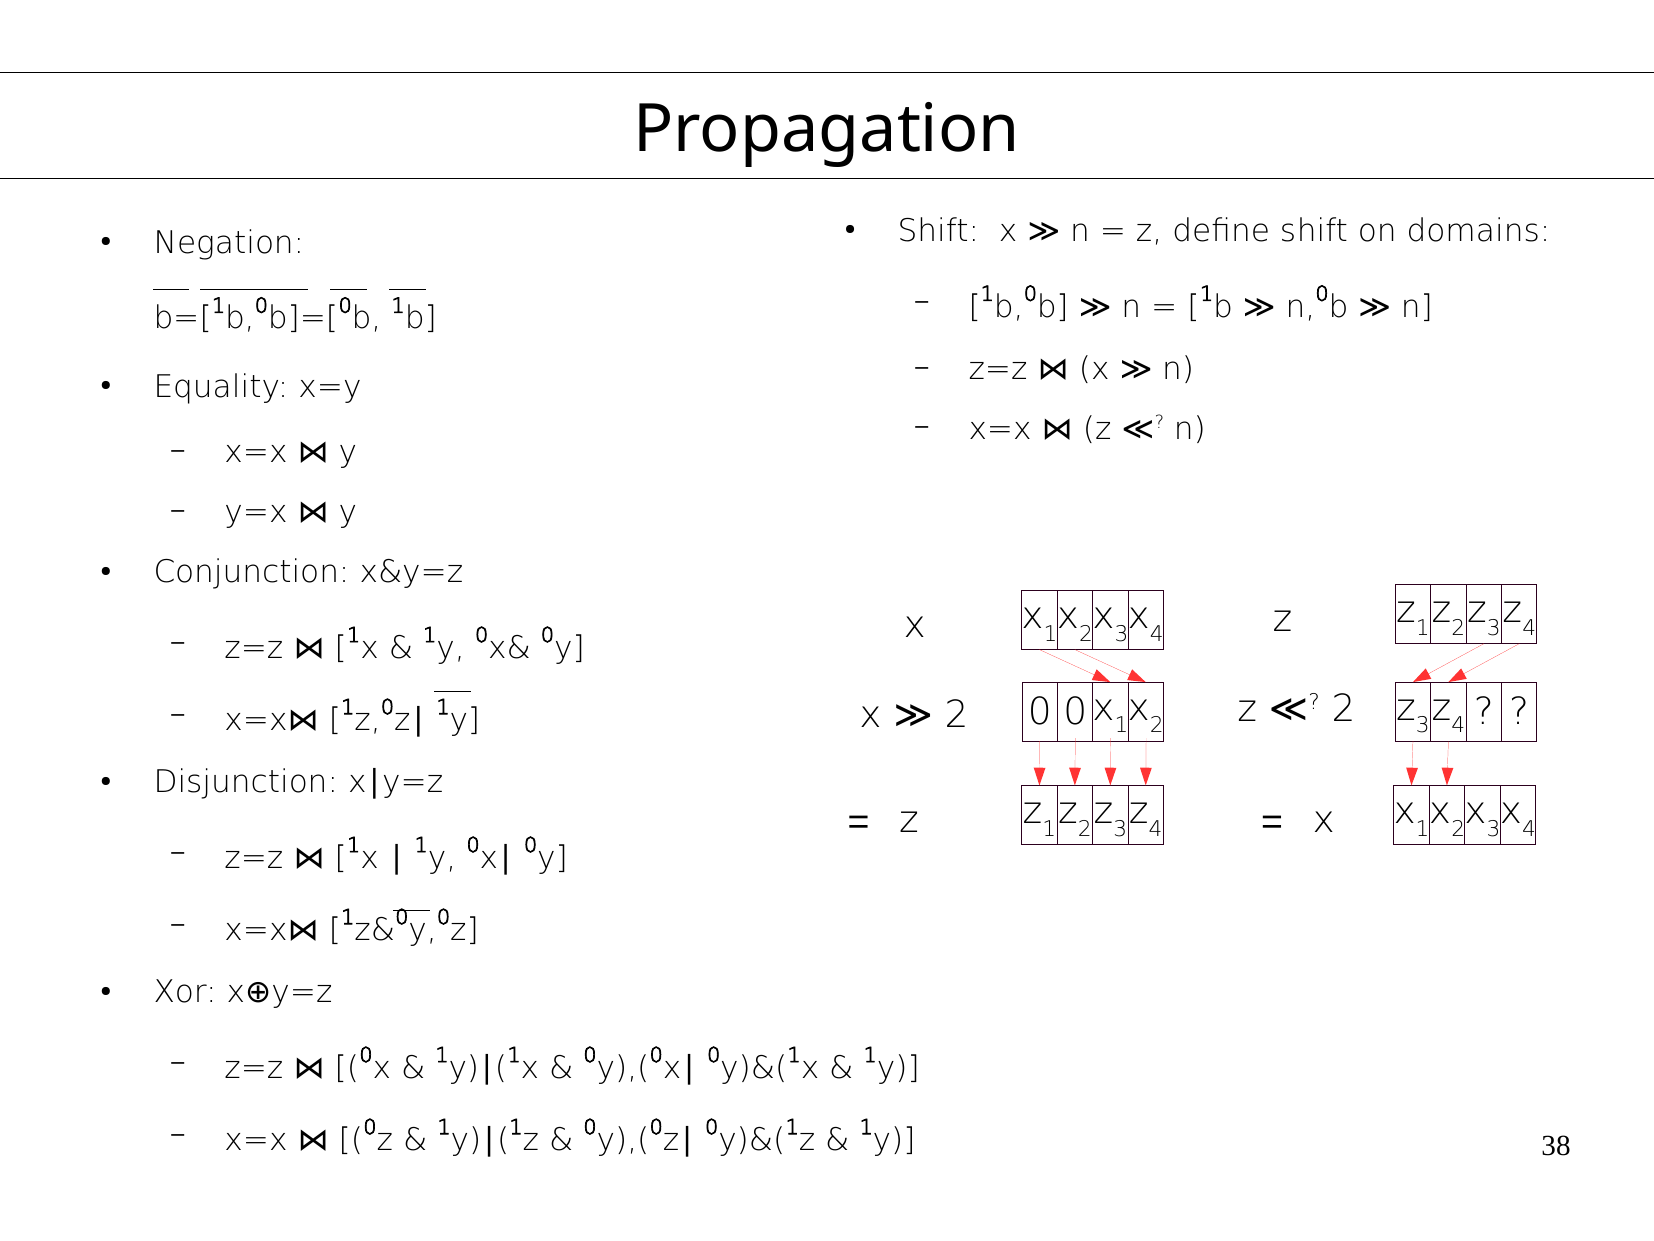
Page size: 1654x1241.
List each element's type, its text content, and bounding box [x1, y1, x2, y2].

text_box x3 [1464, 785, 1500, 845]
text_box x4 [1128, 590, 1164, 650]
text_box x1 [1021, 590, 1057, 650]
text_box 0 [1022, 682, 1057, 742]
text_box z2 [1057, 785, 1092, 845]
text_box z3 [1466, 584, 1501, 644]
text_box z3 [1395, 682, 1430, 742]
text_box z4 [1501, 584, 1537, 644]
text_box z4 [1128, 785, 1164, 845]
text_box ? [1501, 682, 1537, 742]
text_box z1 [1021, 785, 1057, 845]
text_box = [1246, 793, 1298, 851]
text_box z3 [1092, 785, 1128, 845]
text_box x2 [1429, 785, 1464, 845]
text_box ? [1466, 682, 1501, 742]
list Negation: b=[1b,0b]=[0b, 1b] Equality: x=y x=x ⋈ y y=x ⋈ y Conjunction: x&y=z z=z ⋈ [1x & 1y, 0x& 0y] x=x⋈ [1z,0z∣ 1y] Disjunction: x∣y=z z=z ⋈ [1x ∣ 1y, 0x∣ 0y] x=x⋈ [1z&0y,0z] Xor: x⊕y=z z=z ⋈ [(0x & 1y)∣(1x & 0y),(0x∣ 0y)&(1x & 1y)] x=x ⋈ [(0z & 1y)∣(1z & 0y),(0z∣ 0y)&(1z & 1y)] [82, 224, 1241, 1193]
text_box z [1257, 589, 1308, 649]
text_box x ≫ 2 [844, 685, 984, 745]
text_box z4 [1430, 682, 1466, 742]
text_box z1 [1395, 584, 1430, 644]
text_box Propagation [0, 72, 1654, 166]
text_box z [884, 790, 934, 849]
text_box z ≪? 2 [1222, 679, 1371, 739]
list Shift: x ≫ n = z, define shift on domains: [1b,0b] ≫ n = [1b ≫ n,0b ≫ n] z=z ⋈ (x ≫ n) x=x ⋈ (z ≪? n) [826, 212, 1607, 497]
text_box x [1297, 790, 1350, 849]
text_box x2 [1057, 590, 1092, 650]
text_box x [903, 602, 943, 671]
text_box 0 [1057, 682, 1093, 742]
text_box x2 [1128, 682, 1164, 742]
text_box x3 [1092, 590, 1128, 650]
text_box x1 [1093, 682, 1128, 742]
text_box x1 [1393, 785, 1429, 845]
text_box z2 [1430, 584, 1466, 644]
text_box = [832, 793, 885, 851]
text_box x4 [1500, 785, 1536, 845]
